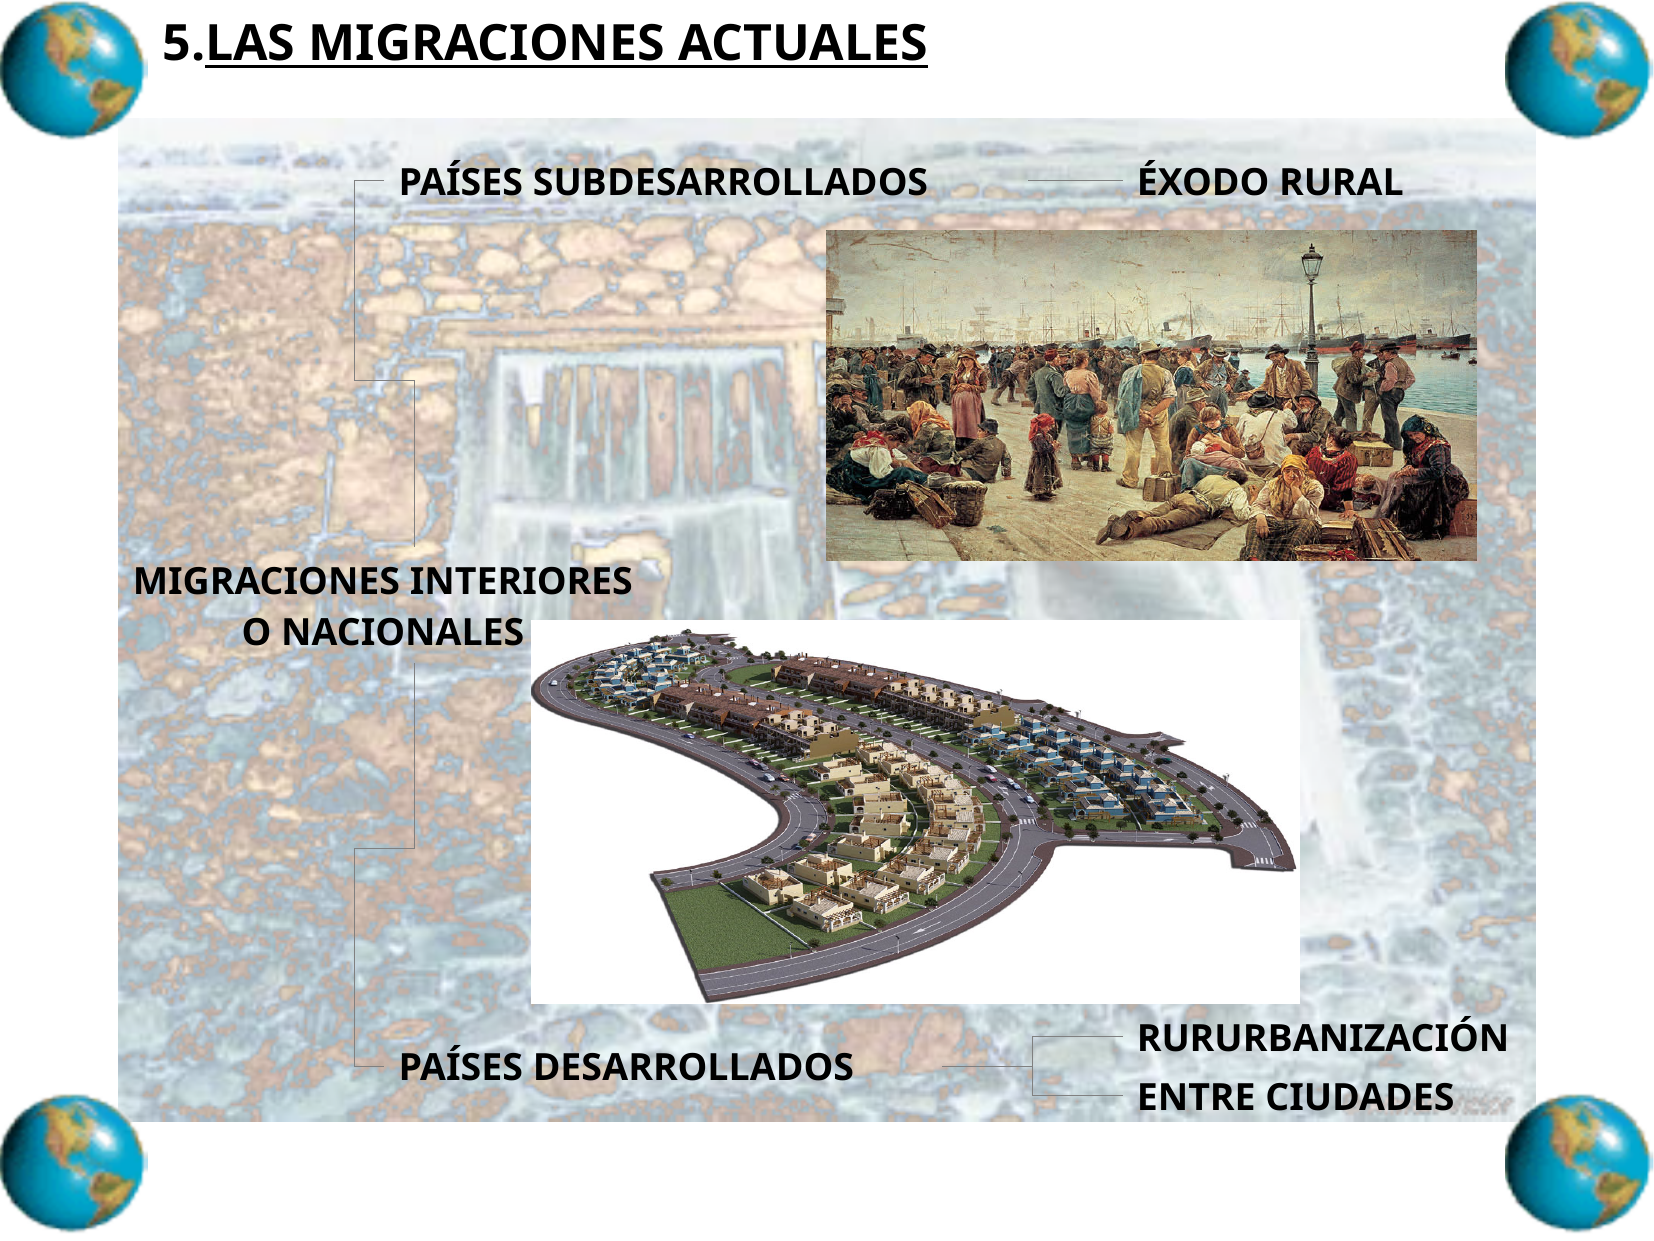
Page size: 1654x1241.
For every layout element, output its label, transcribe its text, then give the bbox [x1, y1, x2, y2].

text_box ENTRE CIUDADES [1122, 1062, 1518, 1122]
text_box RURURBANIZACIÓN [1122, 1003, 1564, 1063]
text_box ÉXODO RURAL [1122, 147, 1455, 207]
picture [1033, 1037, 1122, 1095]
text_box 5.LAS MIGRACIONES ACTUALES [148, 0, 1059, 76]
text_box PAÍSES DESARROLLADOS [383, 1033, 943, 1093]
text_box MIGRACIONES INTERIORES O NACIONALES [118, 546, 712, 650]
picture [0, 0, 1654, 1241]
text_box PAÍSES SUBDESARROLLADOS [383, 147, 1029, 207]
